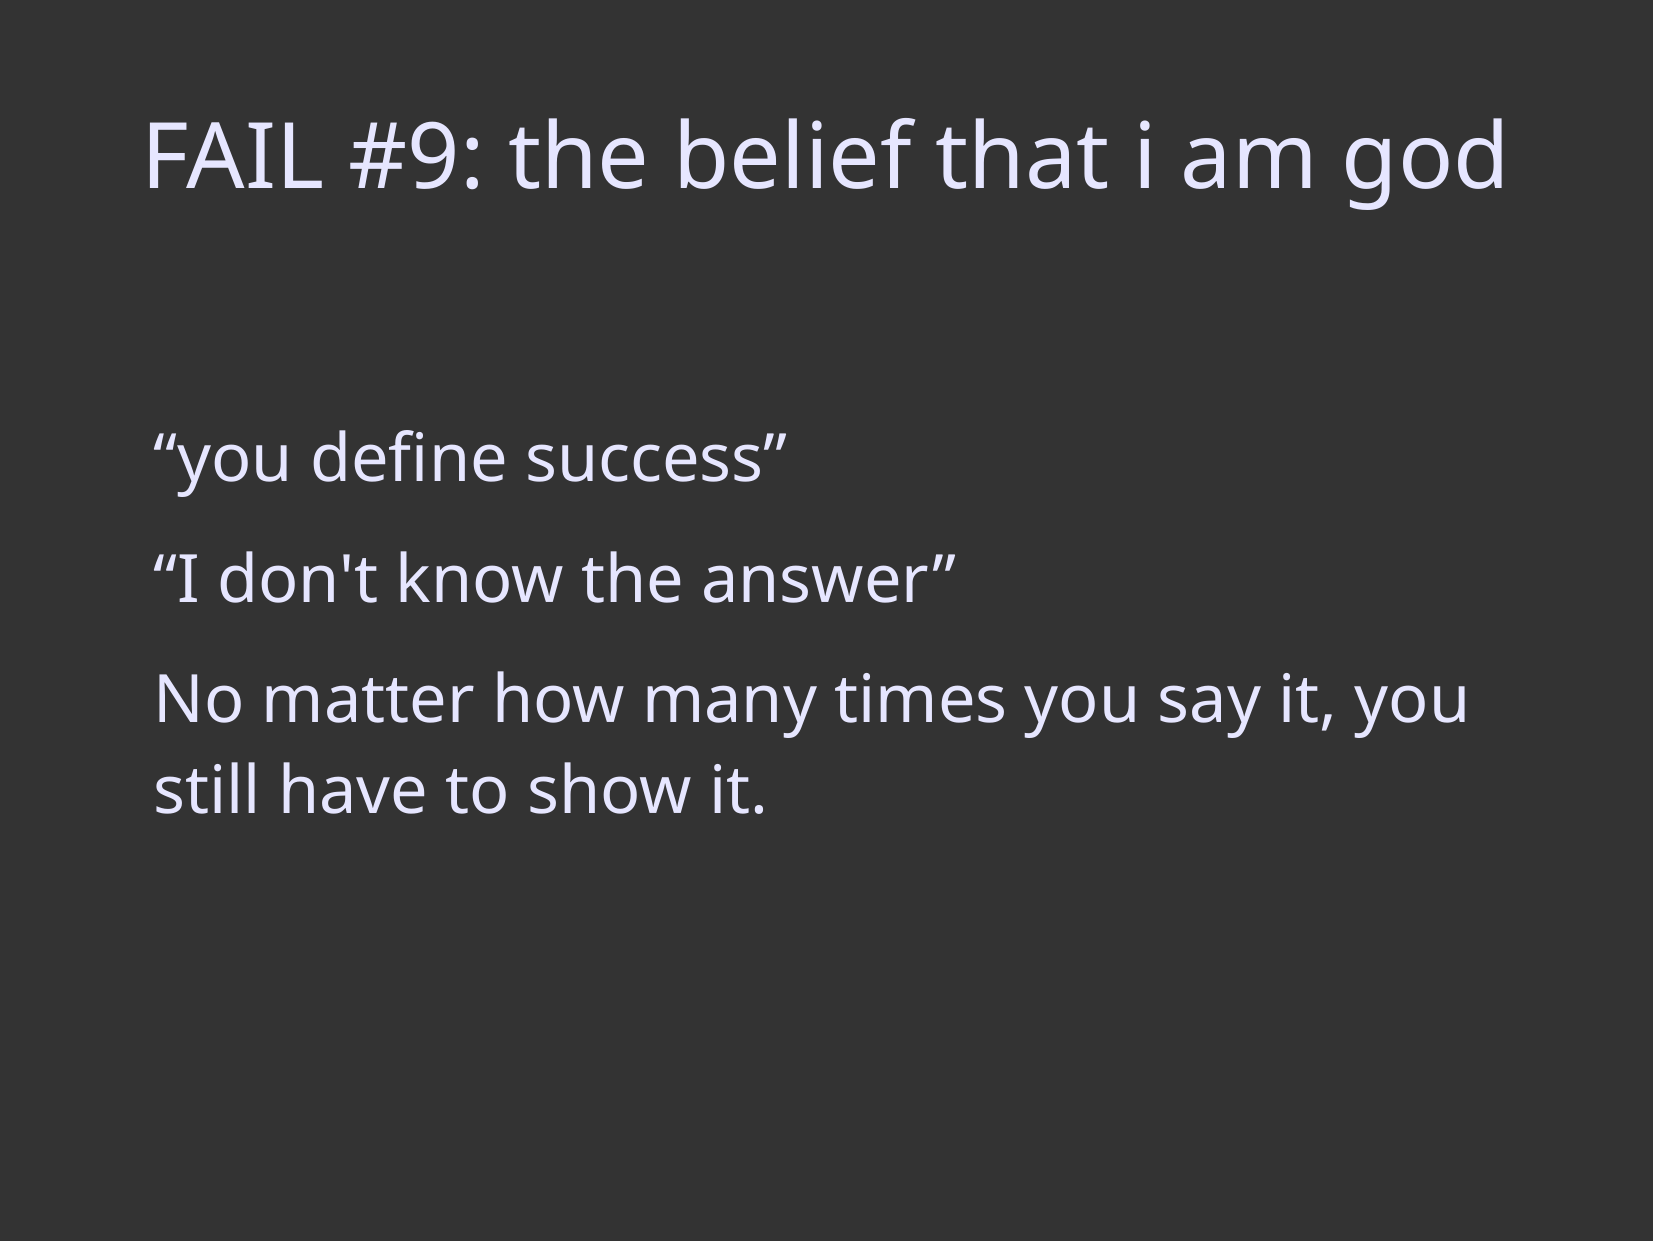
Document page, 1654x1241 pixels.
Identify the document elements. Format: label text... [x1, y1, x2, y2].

title FAIL #9: the belief that i am god [82, 27, 1571, 280]
list “you define success” “I don't know the answer” No matter how many times you say it, you still have to show it. [82, 290, 1571, 1109]
